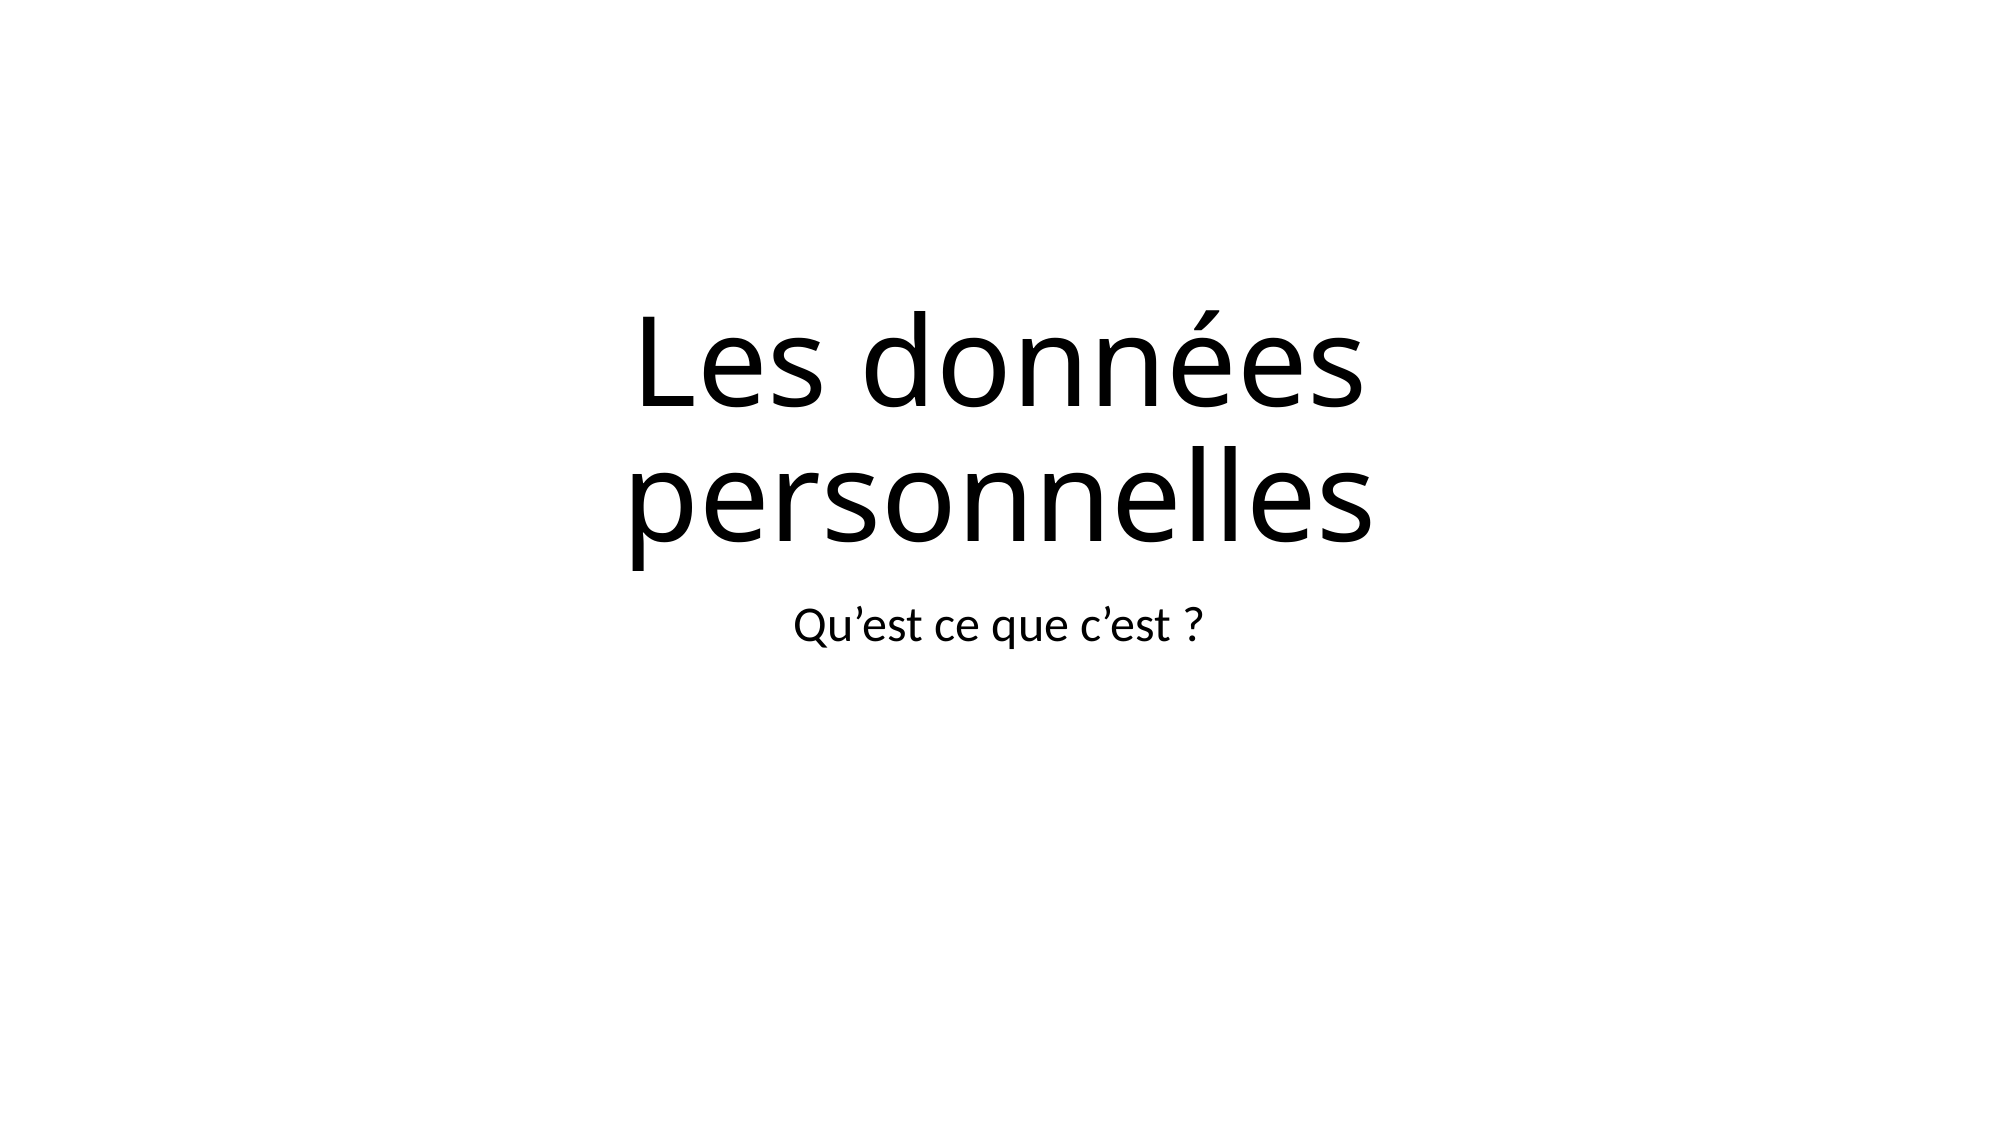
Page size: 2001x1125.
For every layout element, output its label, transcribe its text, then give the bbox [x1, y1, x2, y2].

subtitle Qu’est ce que c’est ? [249, 590, 1750, 863]
title Les données personnelles [249, 184, 1750, 576]
